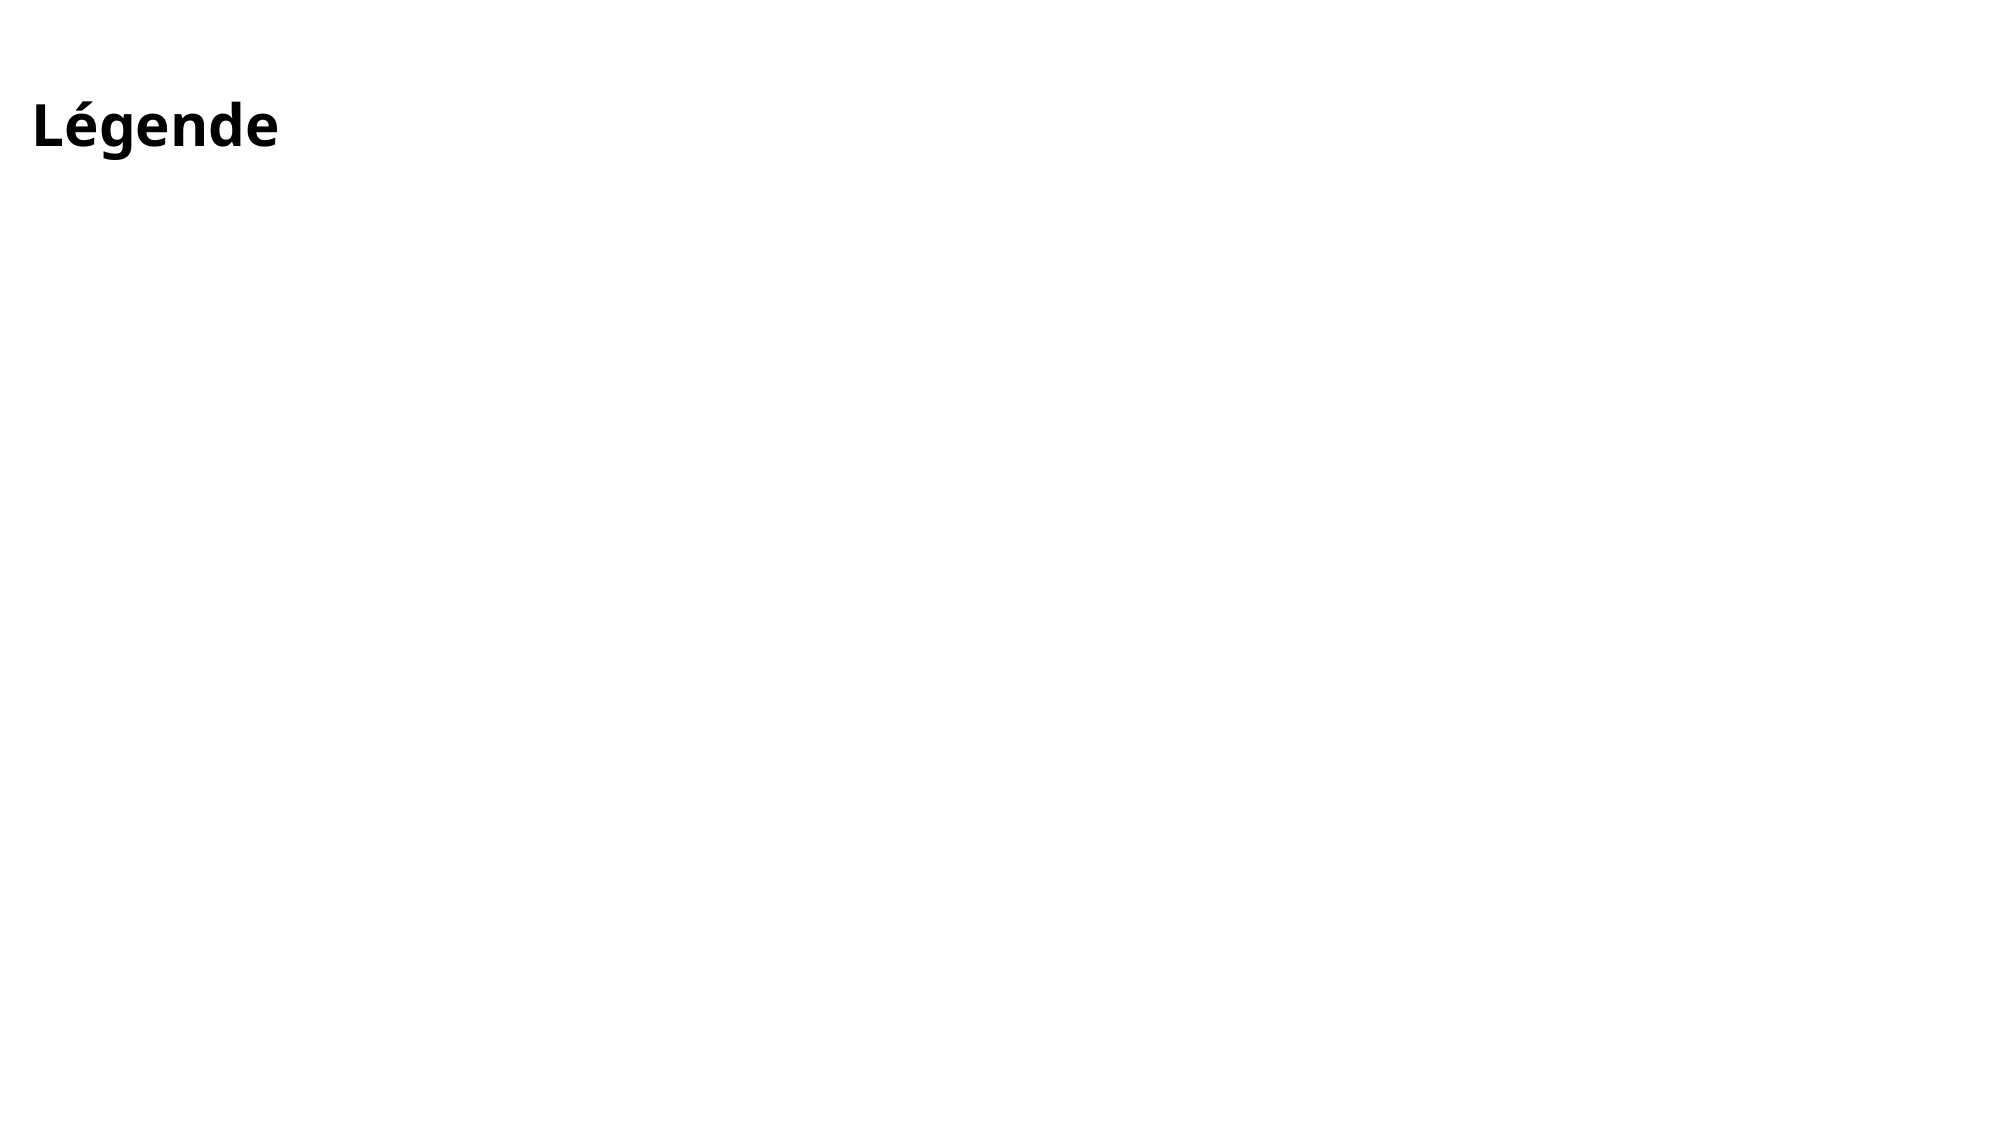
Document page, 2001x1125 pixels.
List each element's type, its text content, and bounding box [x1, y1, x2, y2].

title Légende [16, 19, 1742, 237]
